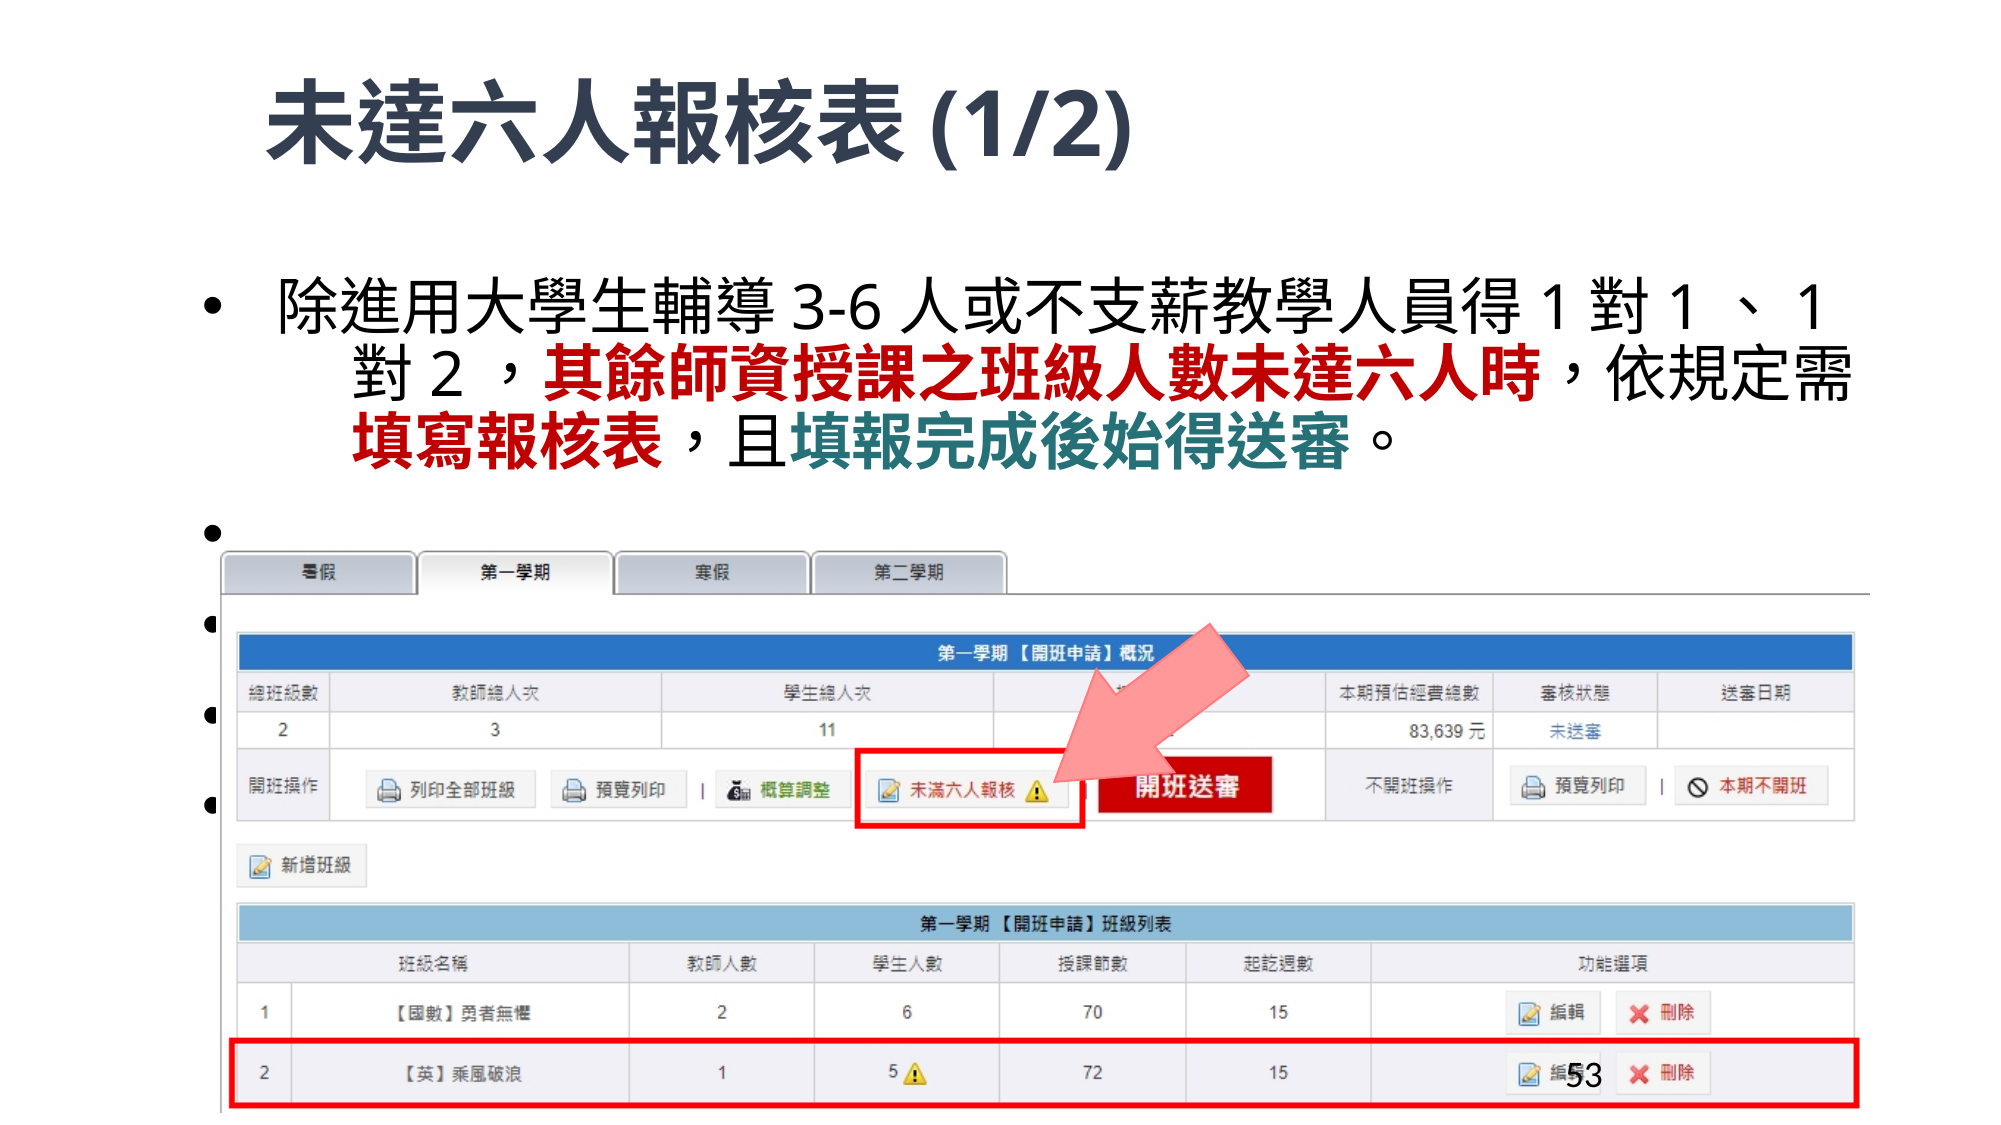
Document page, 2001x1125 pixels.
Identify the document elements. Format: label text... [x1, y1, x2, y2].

picture [216, 548, 1870, 1113]
text_box [1054, 624, 1249, 782]
text_box 未達六人報核表(1/2) [250, 58, 1149, 183]
subtitle 除進用大學生輔導3-6人或不支薪教學人員得1對1、1對2，其餘師資授課之班級人數未達六人時，依規定需填寫報核表，且填報完成後始得送審。 [186, 267, 1900, 957]
text_box [1550, 1042, 2000, 1103]
